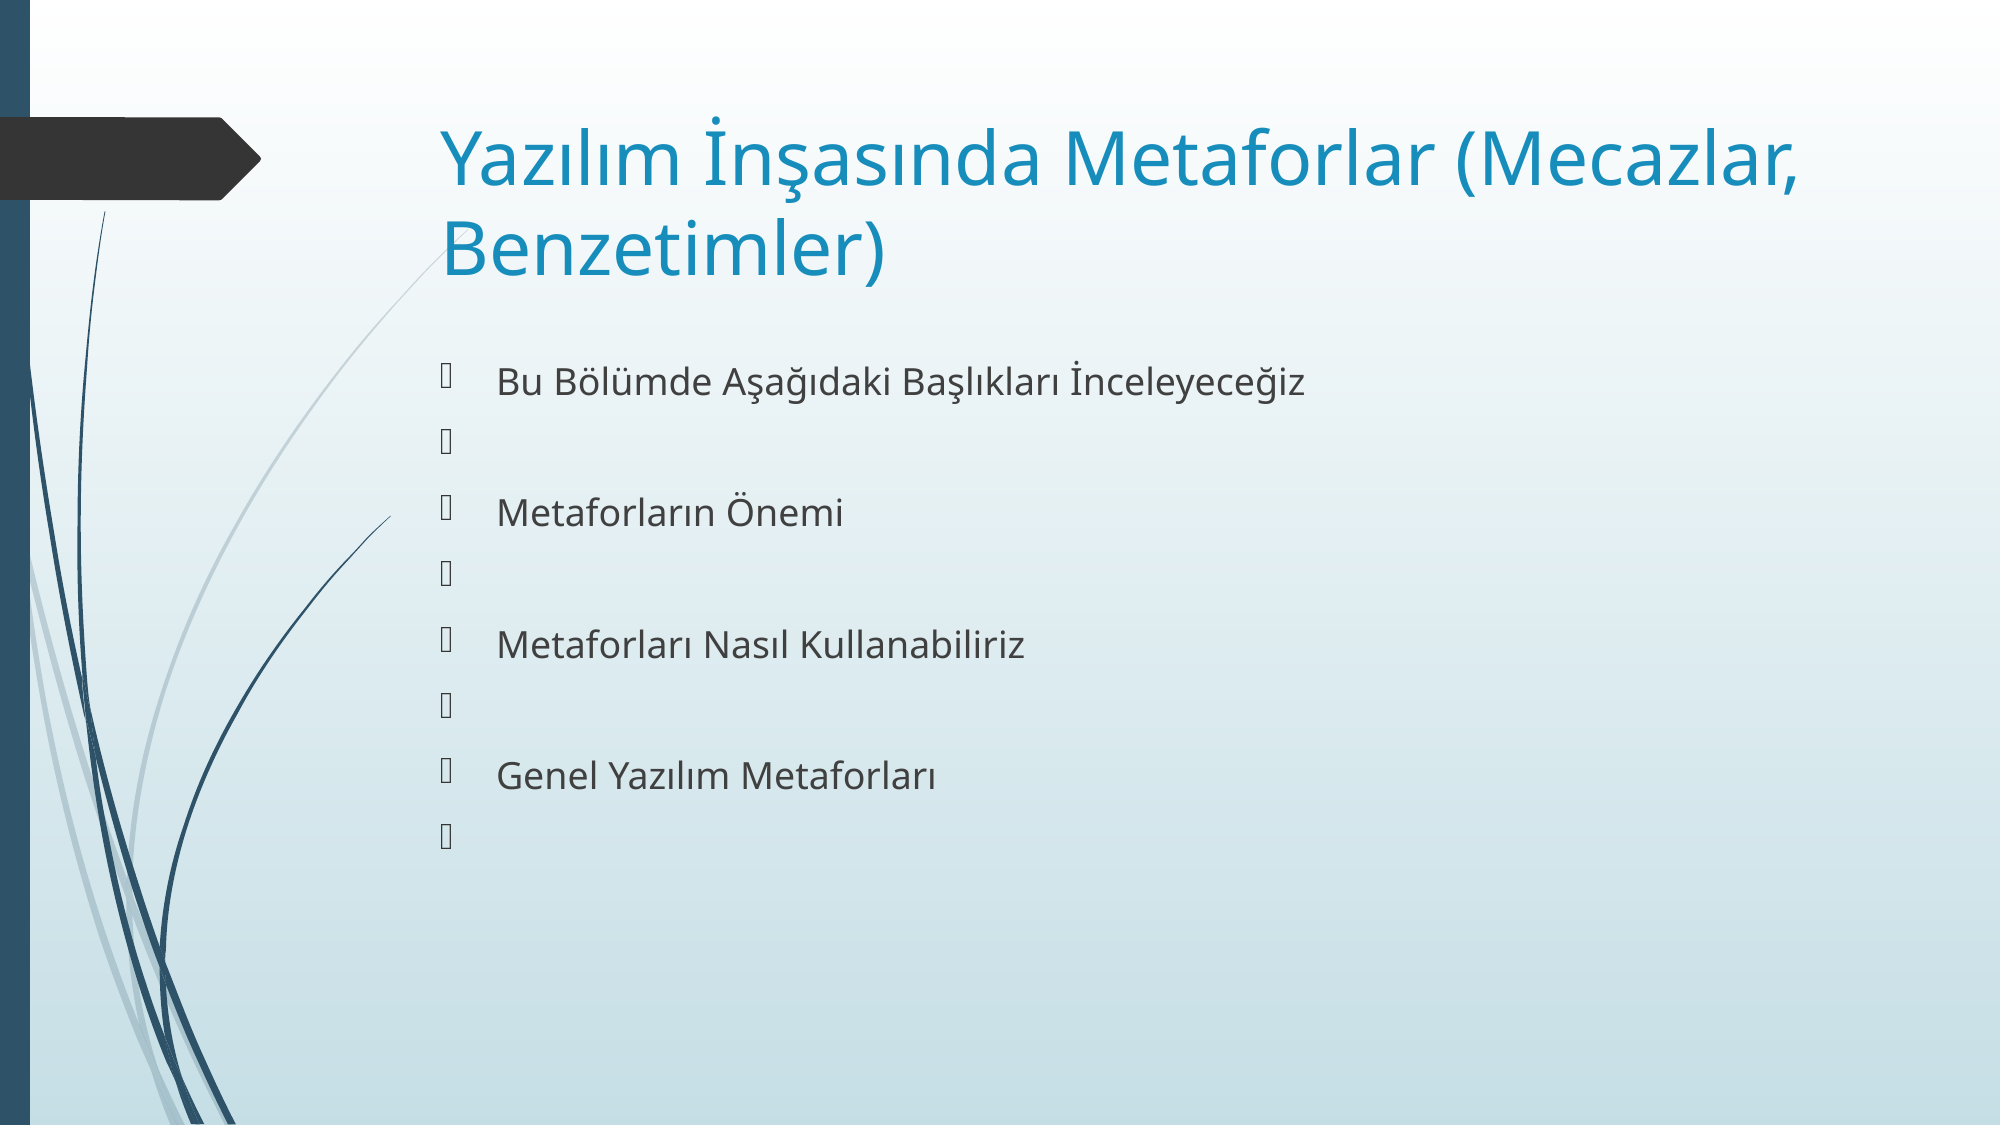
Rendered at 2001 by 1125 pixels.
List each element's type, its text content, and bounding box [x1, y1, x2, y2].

title Yazılım İnşasında Metaforlar (Mecazlar, Benzetimler) [425, 102, 1888, 313]
list Bu Bölümde Aşağıdaki Başlıkları İnceleyeceğiz Metaforların Önemi Metaforları Nasıl Kullanabiliriz Genel Yazılım Metaforları [424, 350, 1888, 970]
